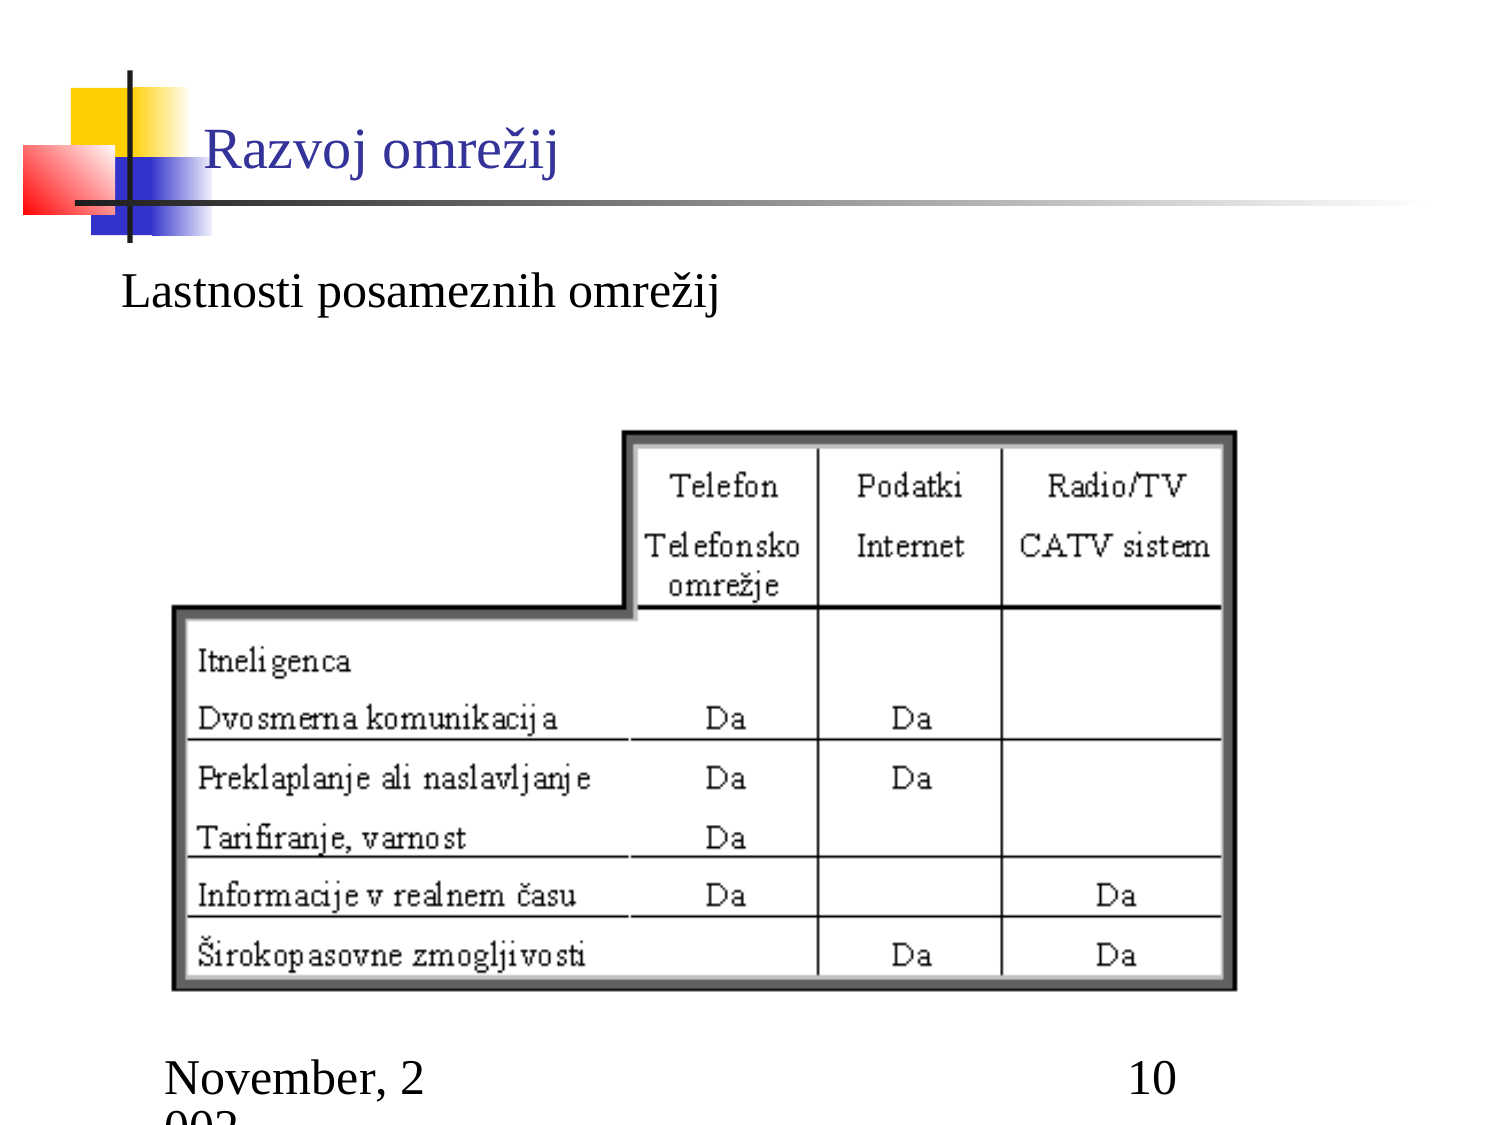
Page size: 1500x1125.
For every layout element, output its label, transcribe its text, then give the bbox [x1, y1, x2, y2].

title Razvoj omrežij [188, 101, 1468, 188]
chart [147, 408, 1247, 1001]
list Lastnosti posameznih omrežij [50, 249, 1388, 339]
